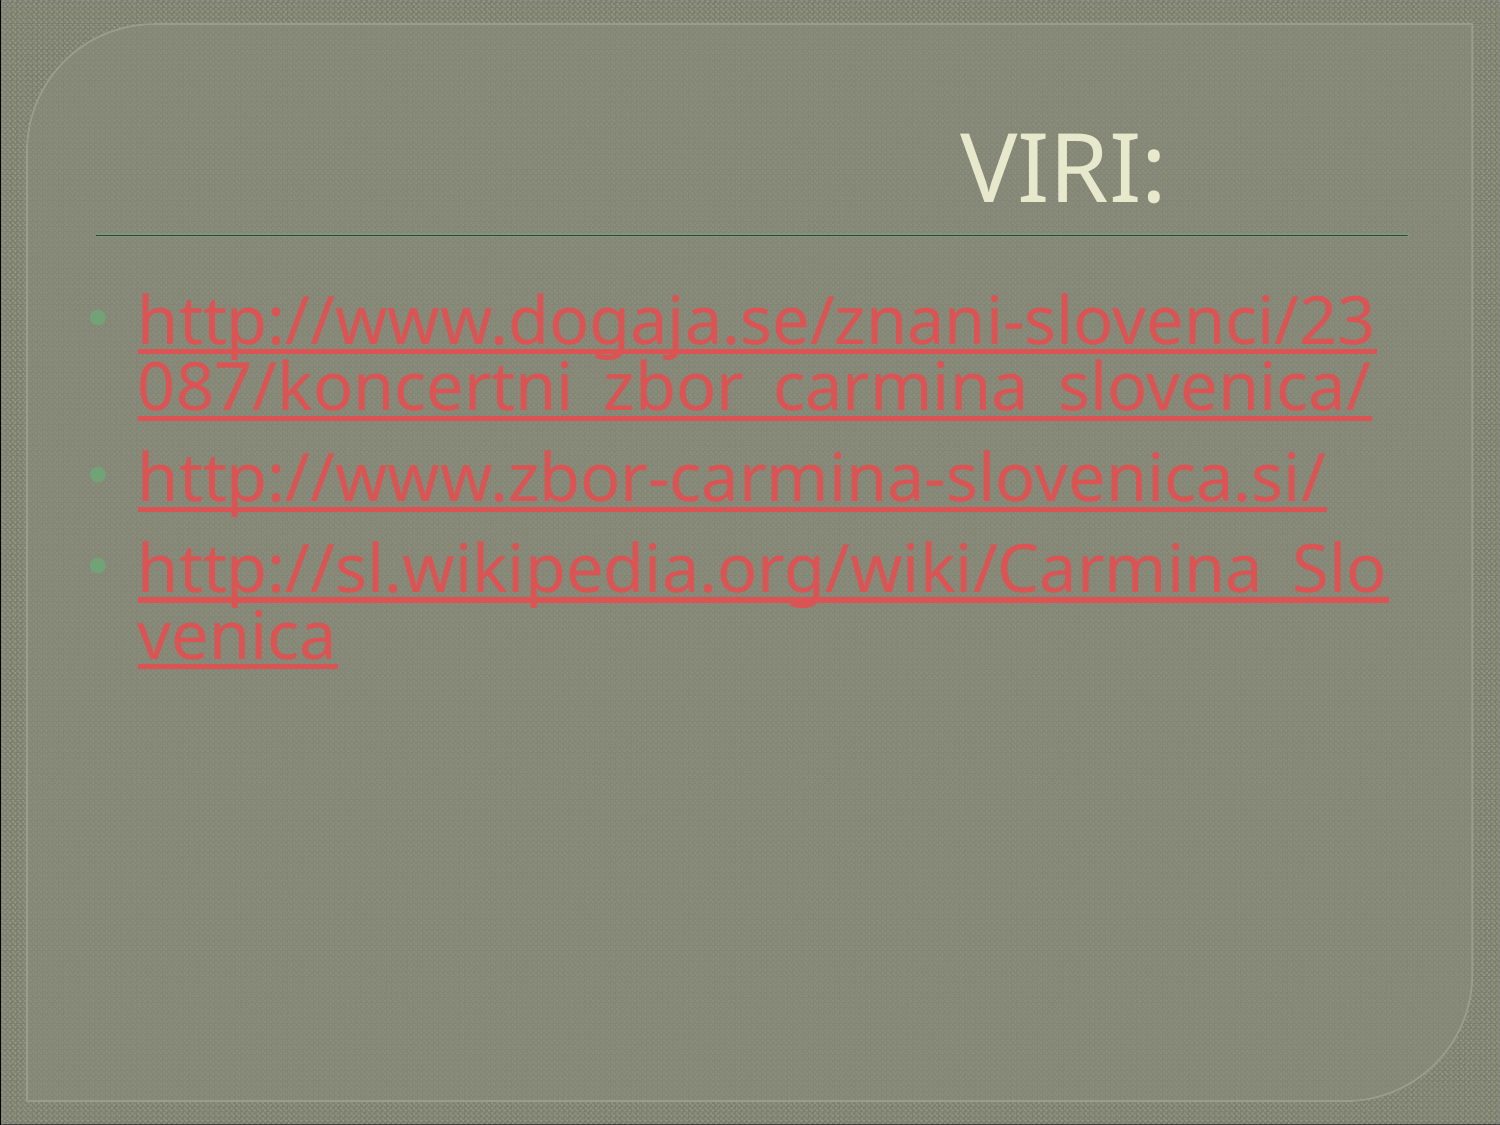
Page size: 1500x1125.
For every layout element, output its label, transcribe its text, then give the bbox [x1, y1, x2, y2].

picture [0, 0, 1500, 1125]
title VIRI: [75, 41, 1425, 230]
list http://www.dogaja.se/znani-slovenci/23087/koncertni_zbor_carmina_slovenica/ http://www.zbor-carmina-slovenica.si/ http://sl.wikipedia.org/wiki/Carmina_Slovenica [75, 270, 1425, 1013]
